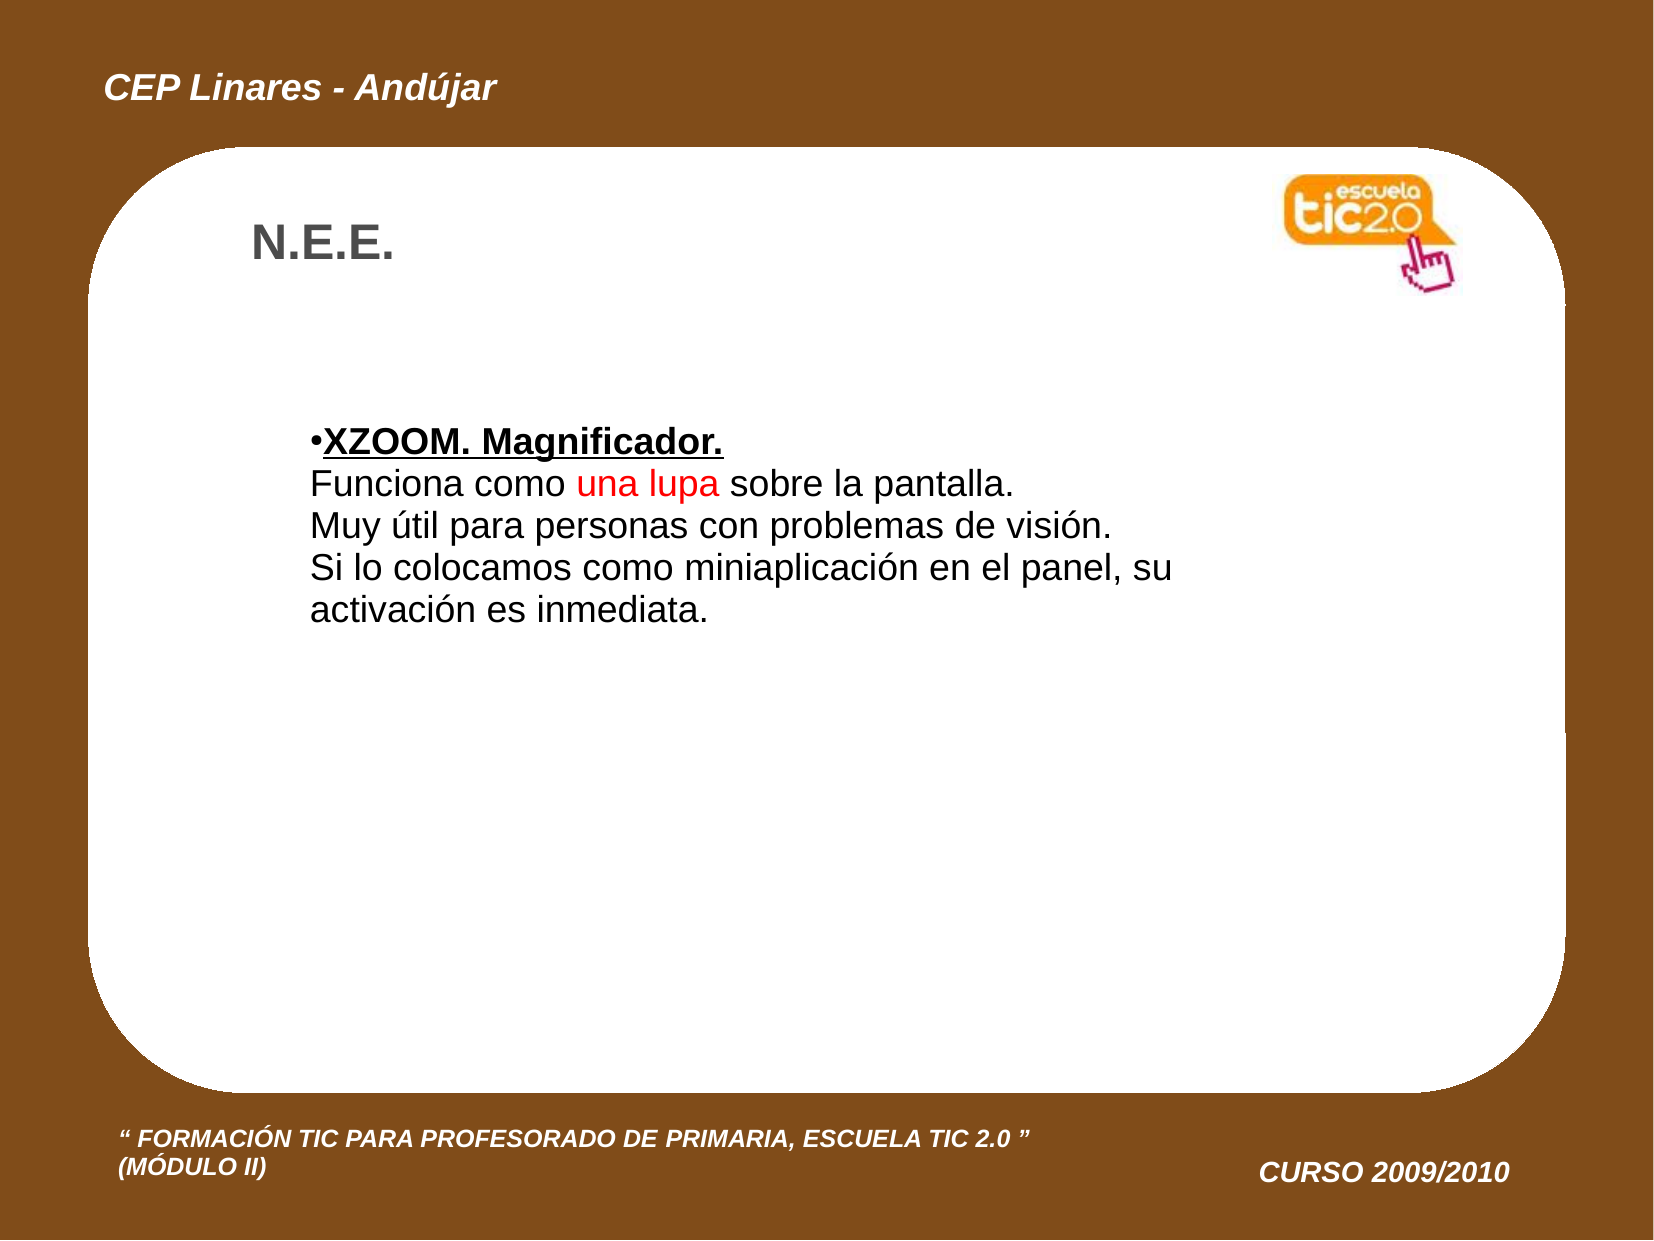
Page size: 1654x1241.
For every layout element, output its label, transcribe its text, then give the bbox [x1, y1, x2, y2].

text_box N.E.E. [236, 206, 1152, 279]
text_box XZOOM. Magnificador. Funciona como una lupa sobre la pantalla. Muy útil para personas con problemas de visión. Si lo colocamos como miniaplicación en el panel, su activación es inmediata. [295, 413, 1359, 640]
picture [1272, 174, 1463, 296]
